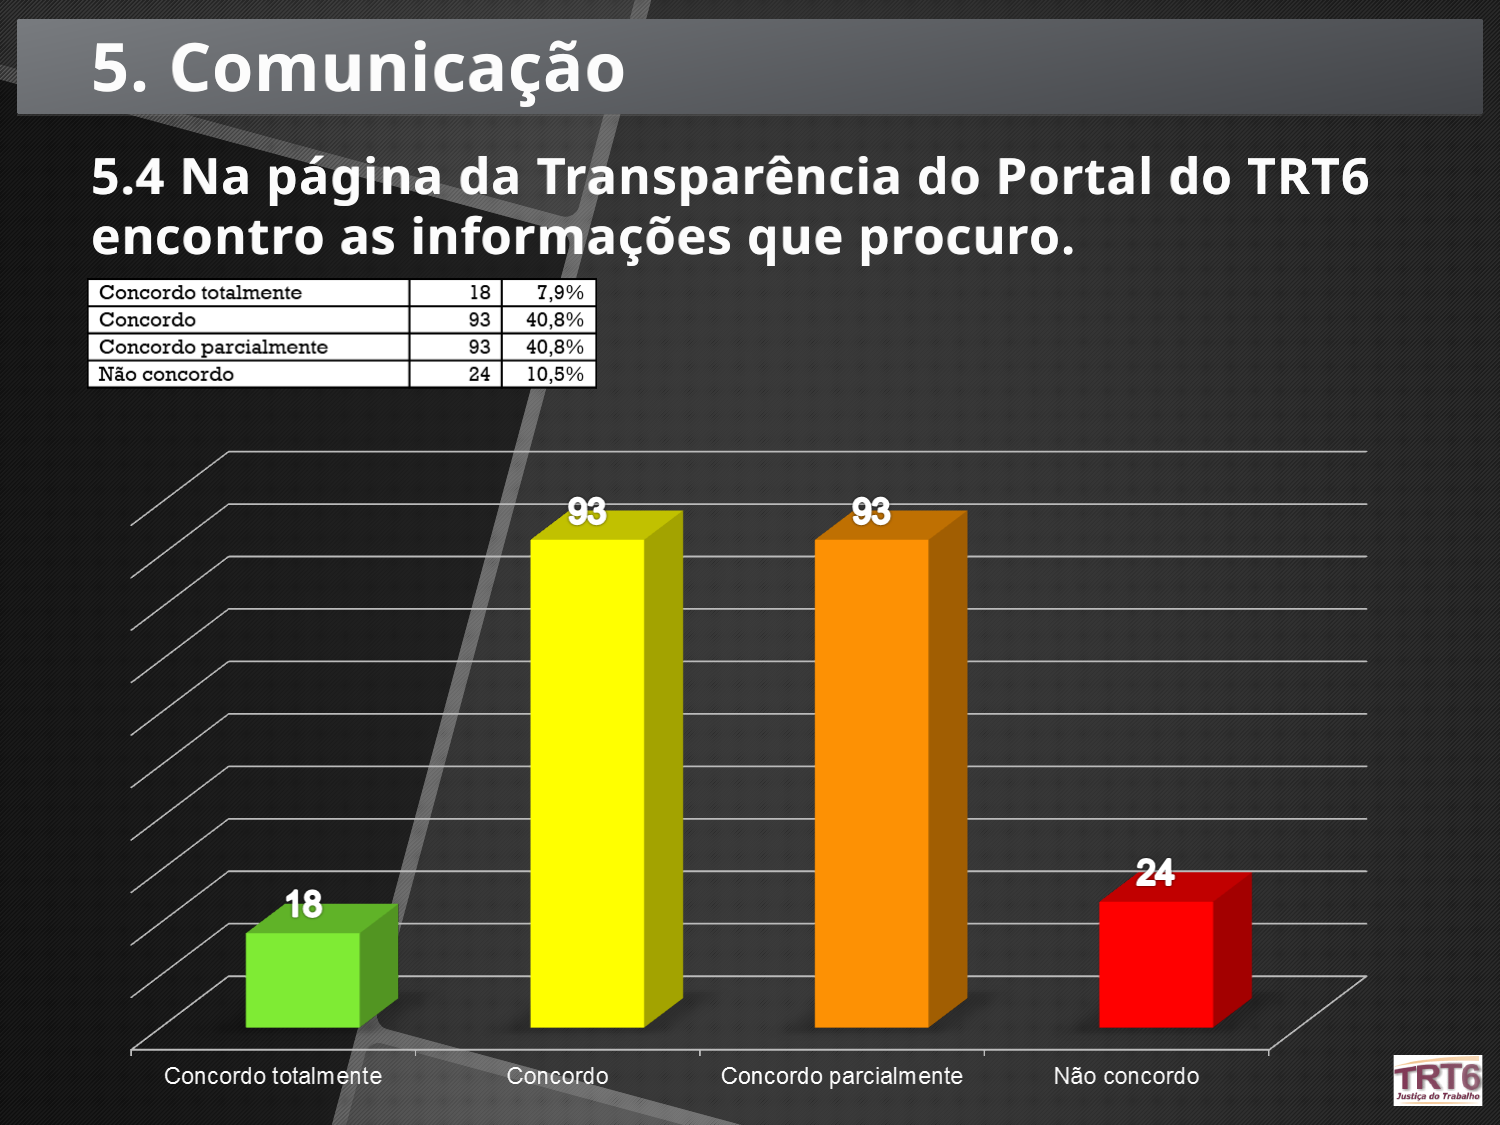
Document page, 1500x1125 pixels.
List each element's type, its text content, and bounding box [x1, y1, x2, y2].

text_box [18, 19, 1482, 114]
picture [1440, 1055, 1483, 1106]
chart [60, 414, 1440, 1115]
picture [87, 273, 597, 399]
text_box 5.4 Na página da Transparência do Portal do TRT6 encontro as informações que procuro. [77, 137, 1447, 272]
text_box 5. Comunicação [77, 18, 1500, 113]
